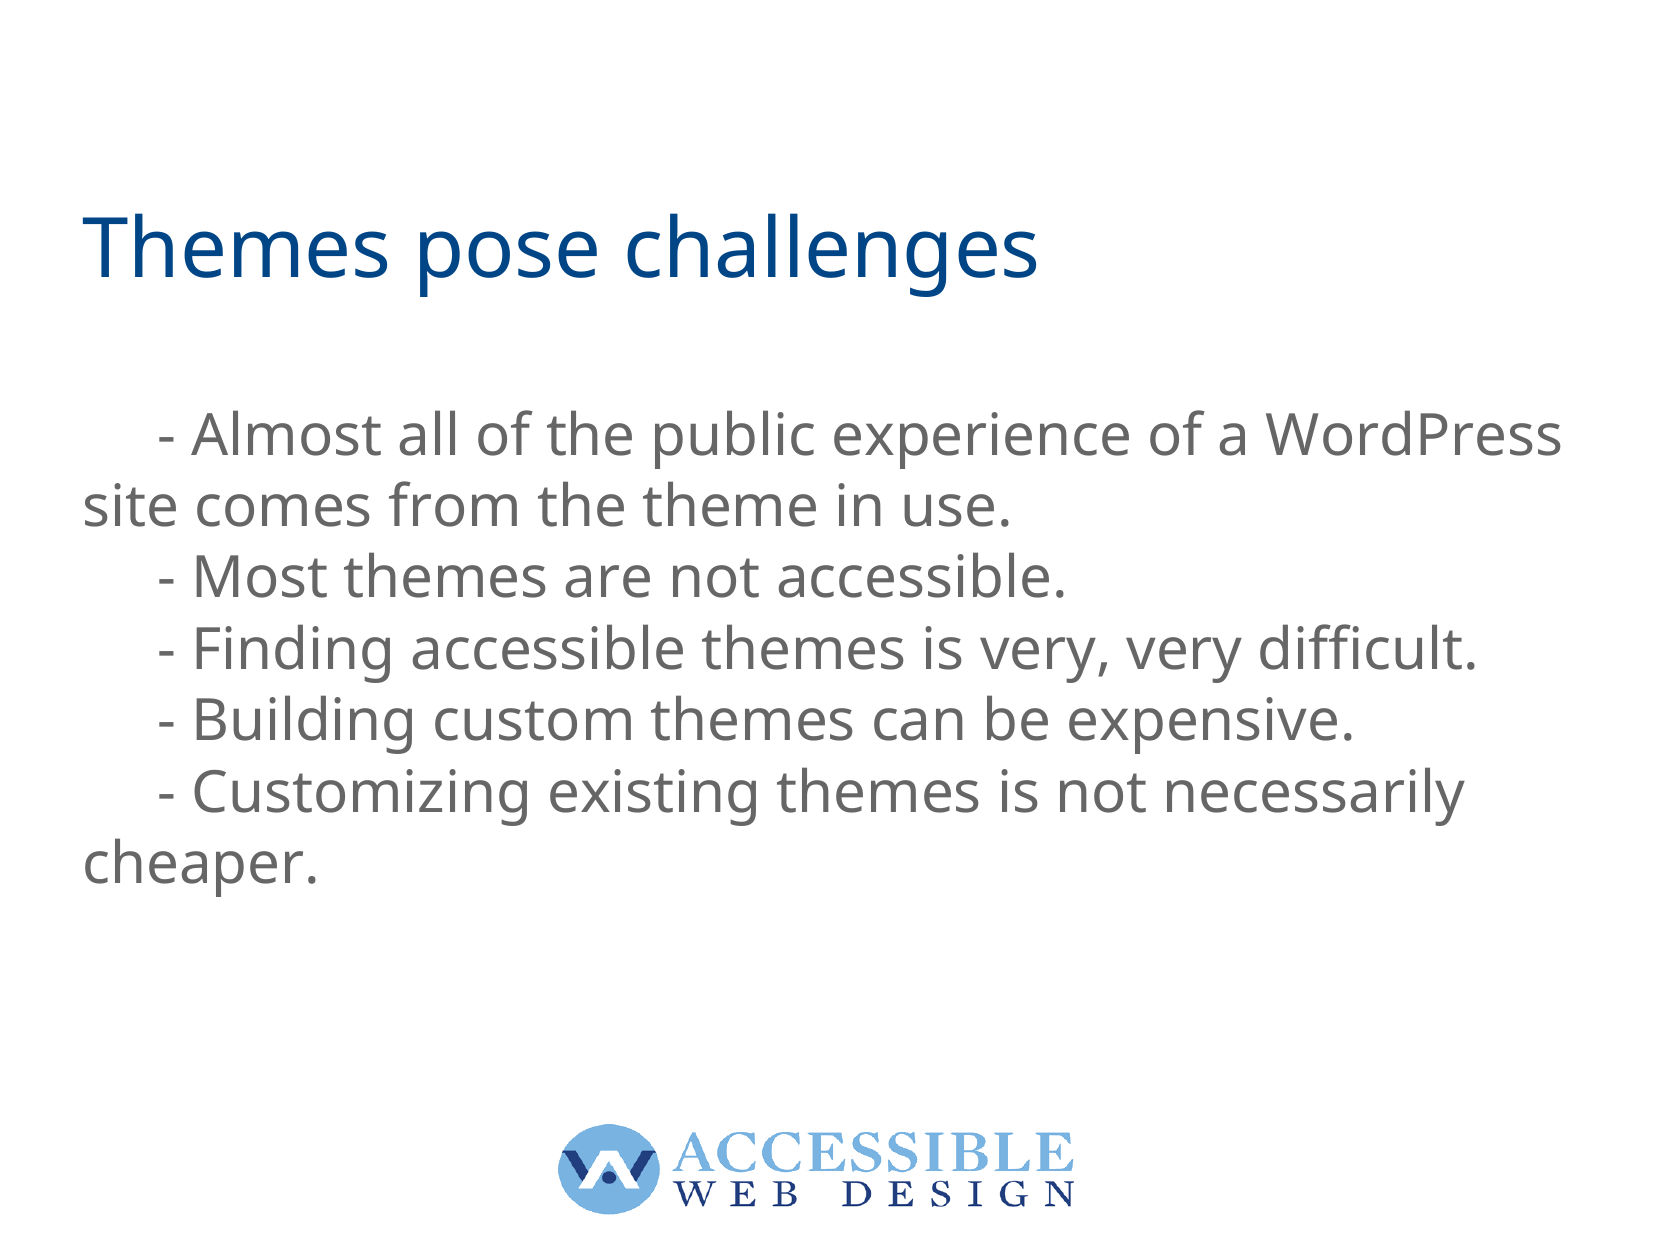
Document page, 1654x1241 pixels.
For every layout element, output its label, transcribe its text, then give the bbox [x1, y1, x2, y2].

text_box Themes pose challenges - Almost all of the public experience of a WordPress site comes from the theme in use. - Most themes are not accessible. - Finding accessible themes is very, very difficult. - Building custom themes can be expensive. - Customizing existing themes is not necessarily cheaper. [82, 49, 1571, 1109]
picture [558, 1124, 1074, 1215]
